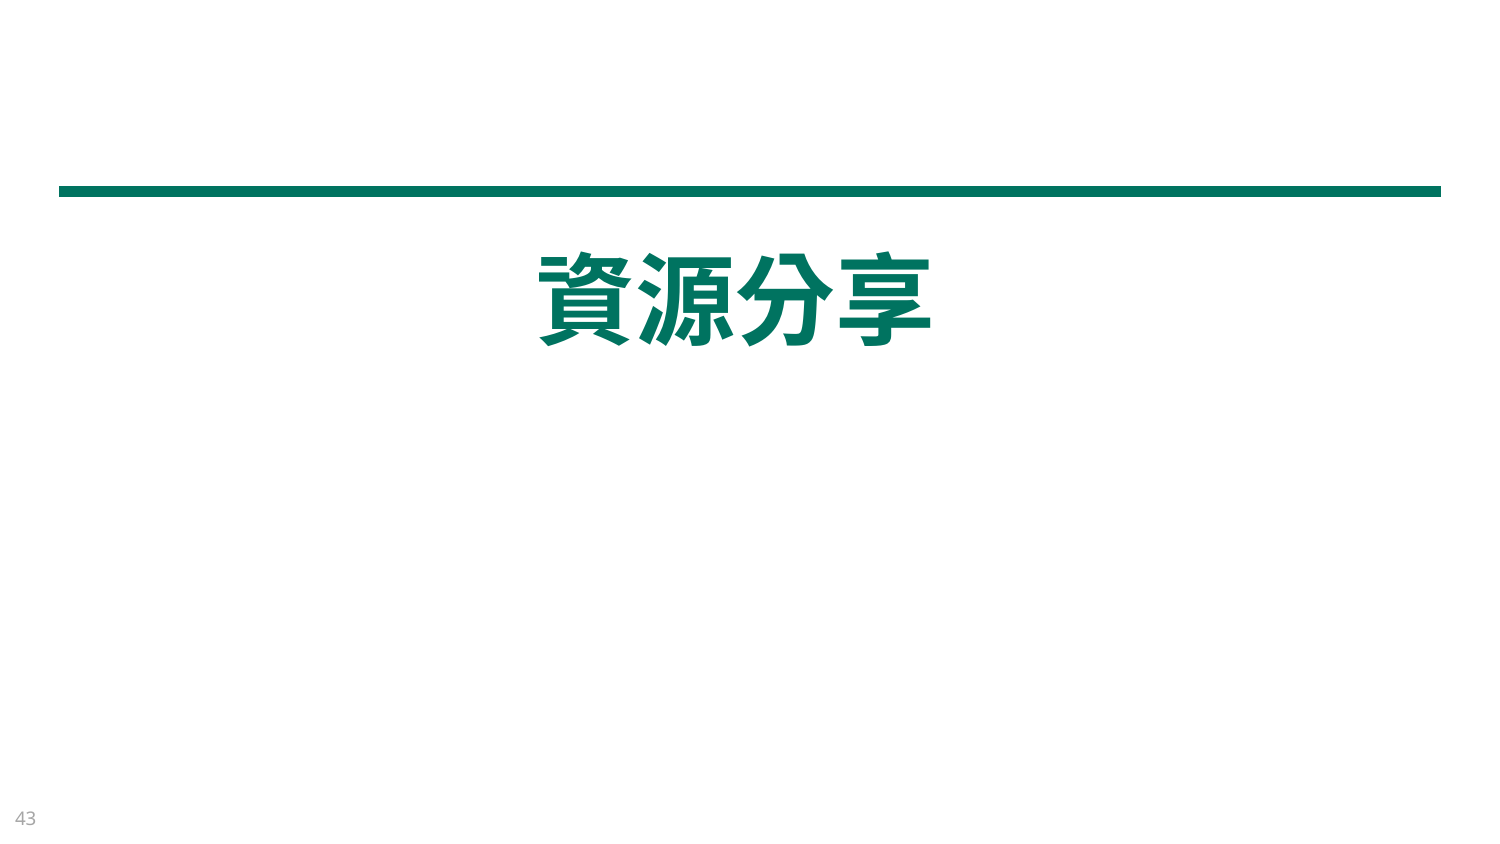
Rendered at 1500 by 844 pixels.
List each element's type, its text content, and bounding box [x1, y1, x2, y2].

slide_number 43 [15, 806, 61, 831]
title 資源分享 [58, 228, 1412, 342]
